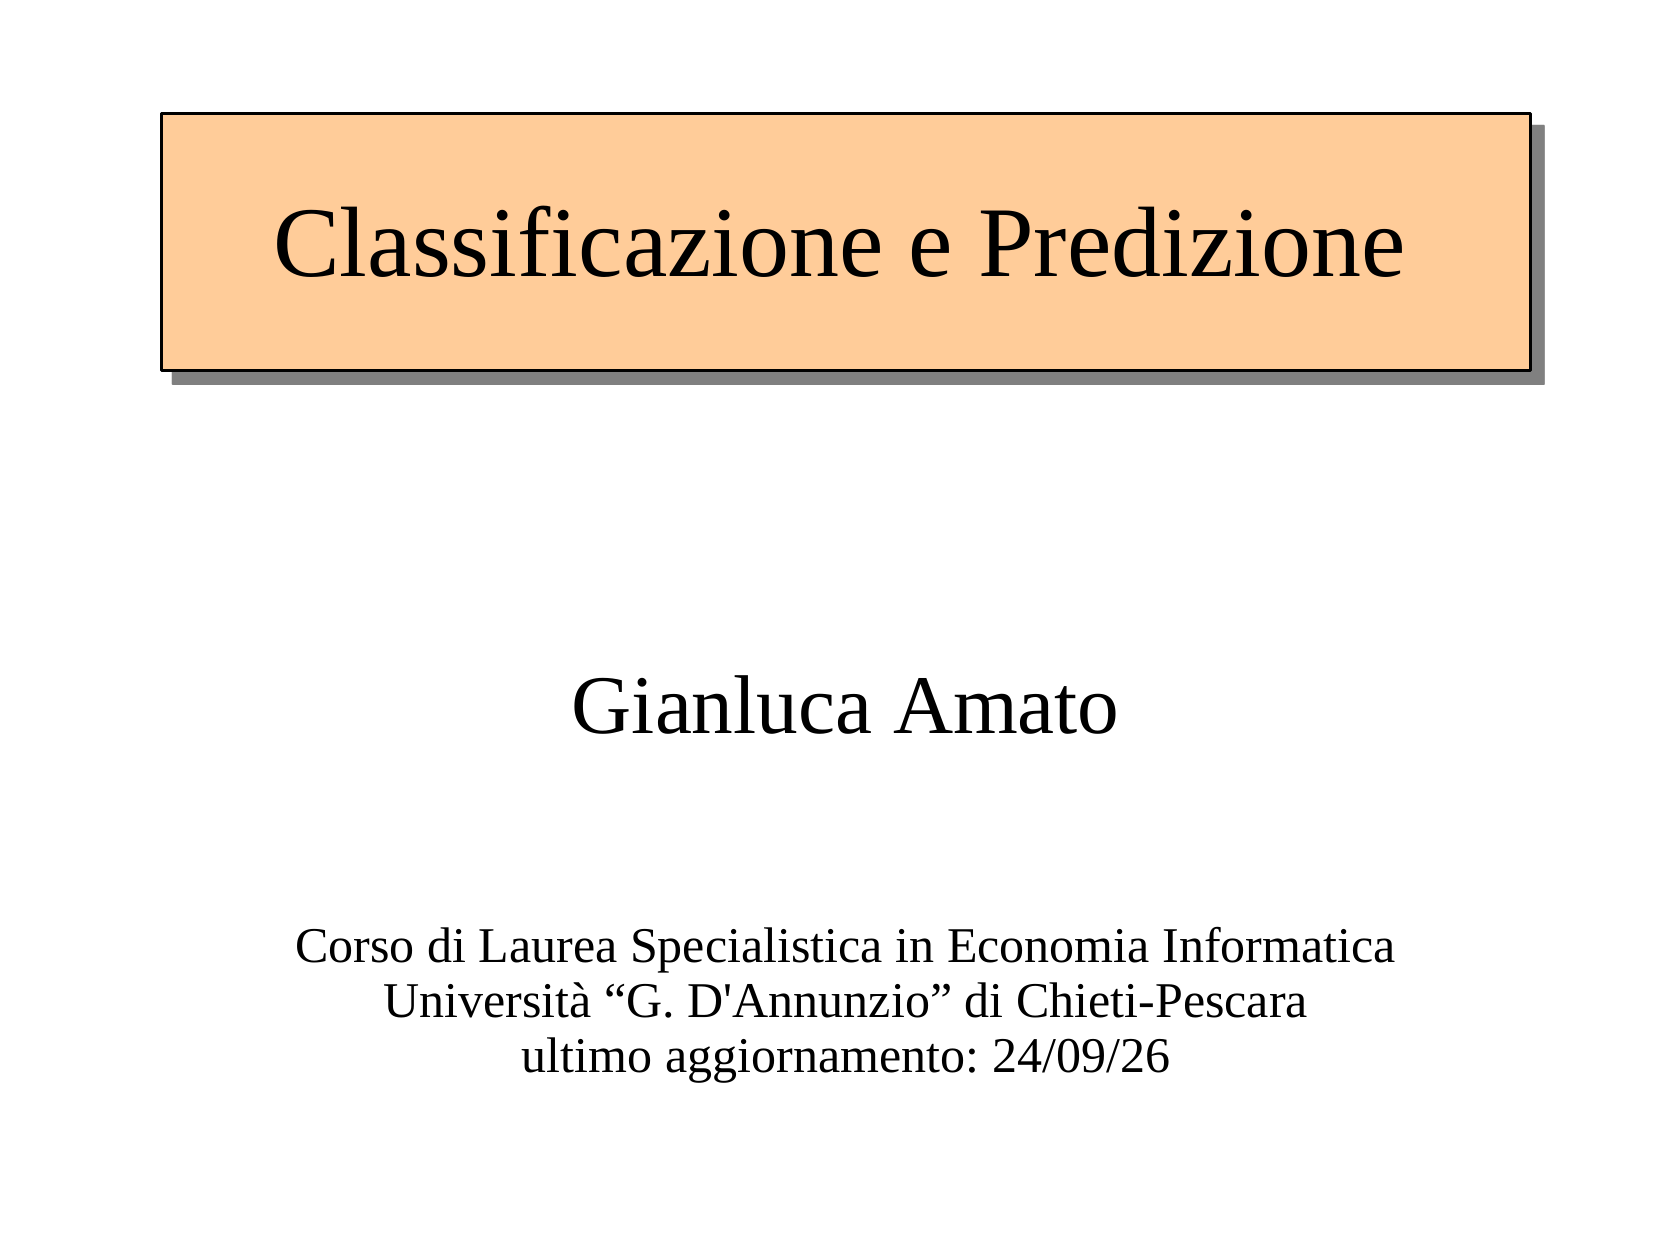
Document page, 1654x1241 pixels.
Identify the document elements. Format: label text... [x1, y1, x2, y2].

text_box Gianluca Amato Corso di Laurea Specialistica in Economia Informatica Università “G. D'Annunzio” di Chieti-Pescara ultimo aggiornamento: 24/04/09 [250, 659, 1443, 1084]
text_box Classificazione e Predizione [161, 113, 1531, 371]
